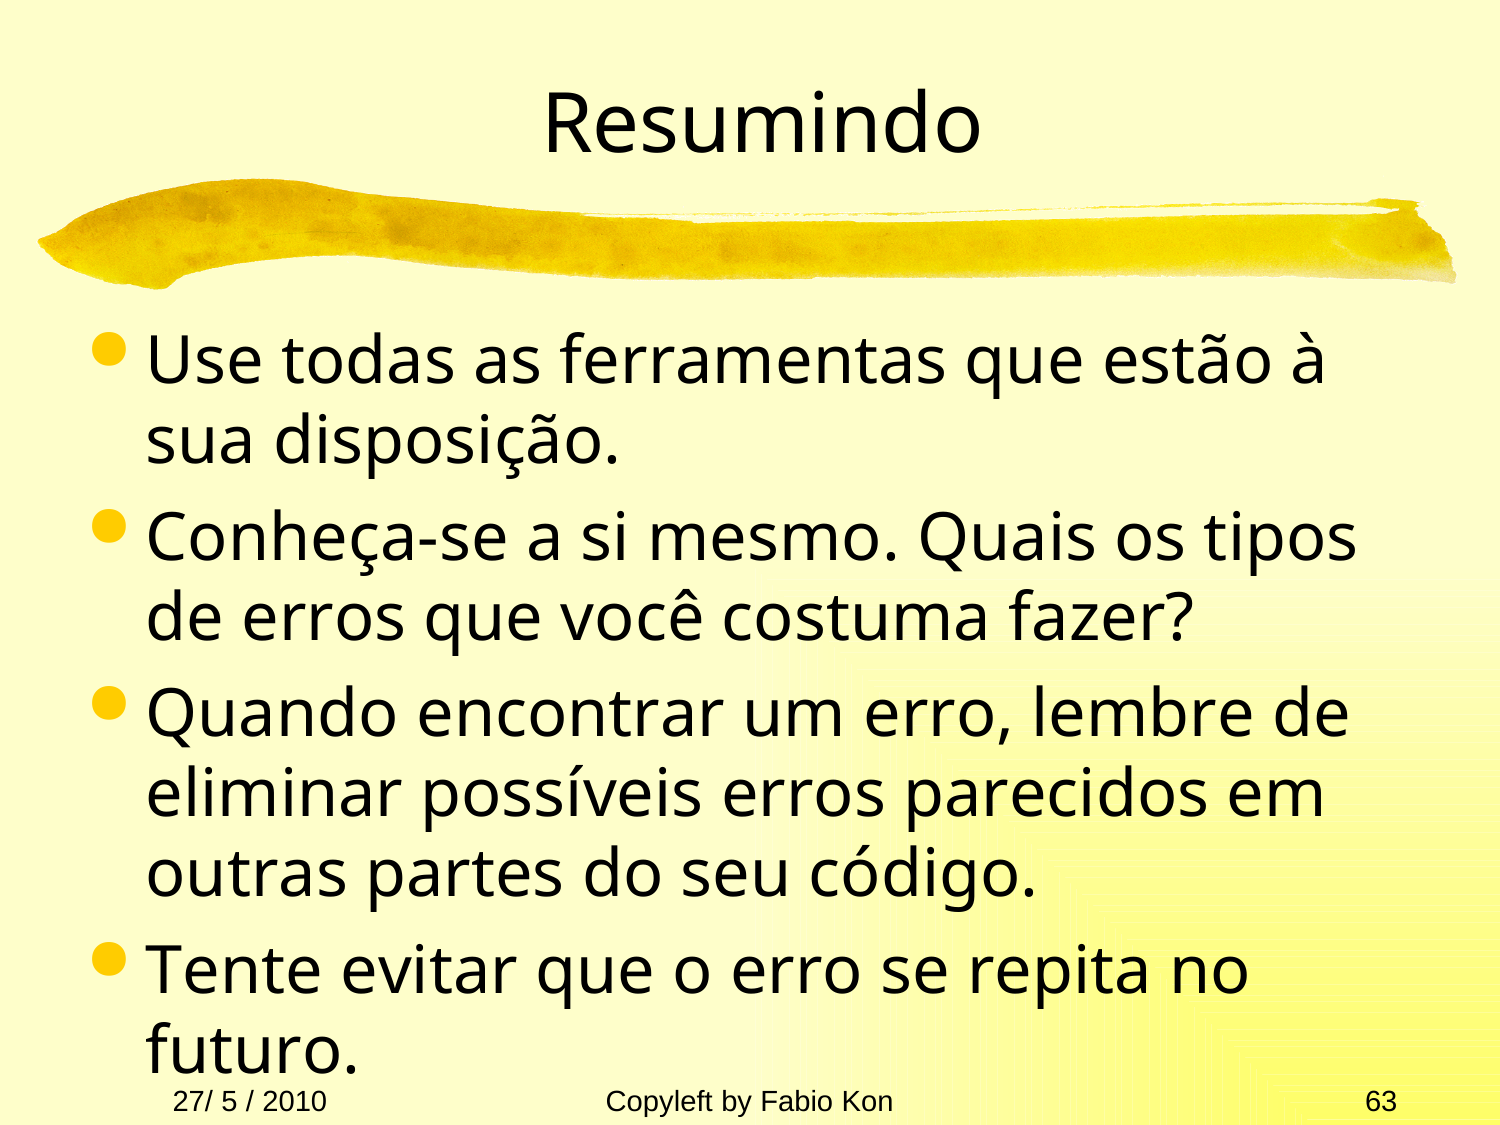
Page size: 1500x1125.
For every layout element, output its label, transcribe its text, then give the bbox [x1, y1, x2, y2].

picture [24, 174, 1463, 297]
list Use todas as ferramentas que estão à sua disposição. Conheça-se a si mesmo. Quais os tipos de erros que você costuma fazer? Quando encontrar um erro, lembre de eliminar possíveis erros parecidos em outras partes do seu código. Tente evitar que o erro se repita no futuro. [74, 309, 1450, 1015]
title Resumindo [125, 12, 1401, 178]
